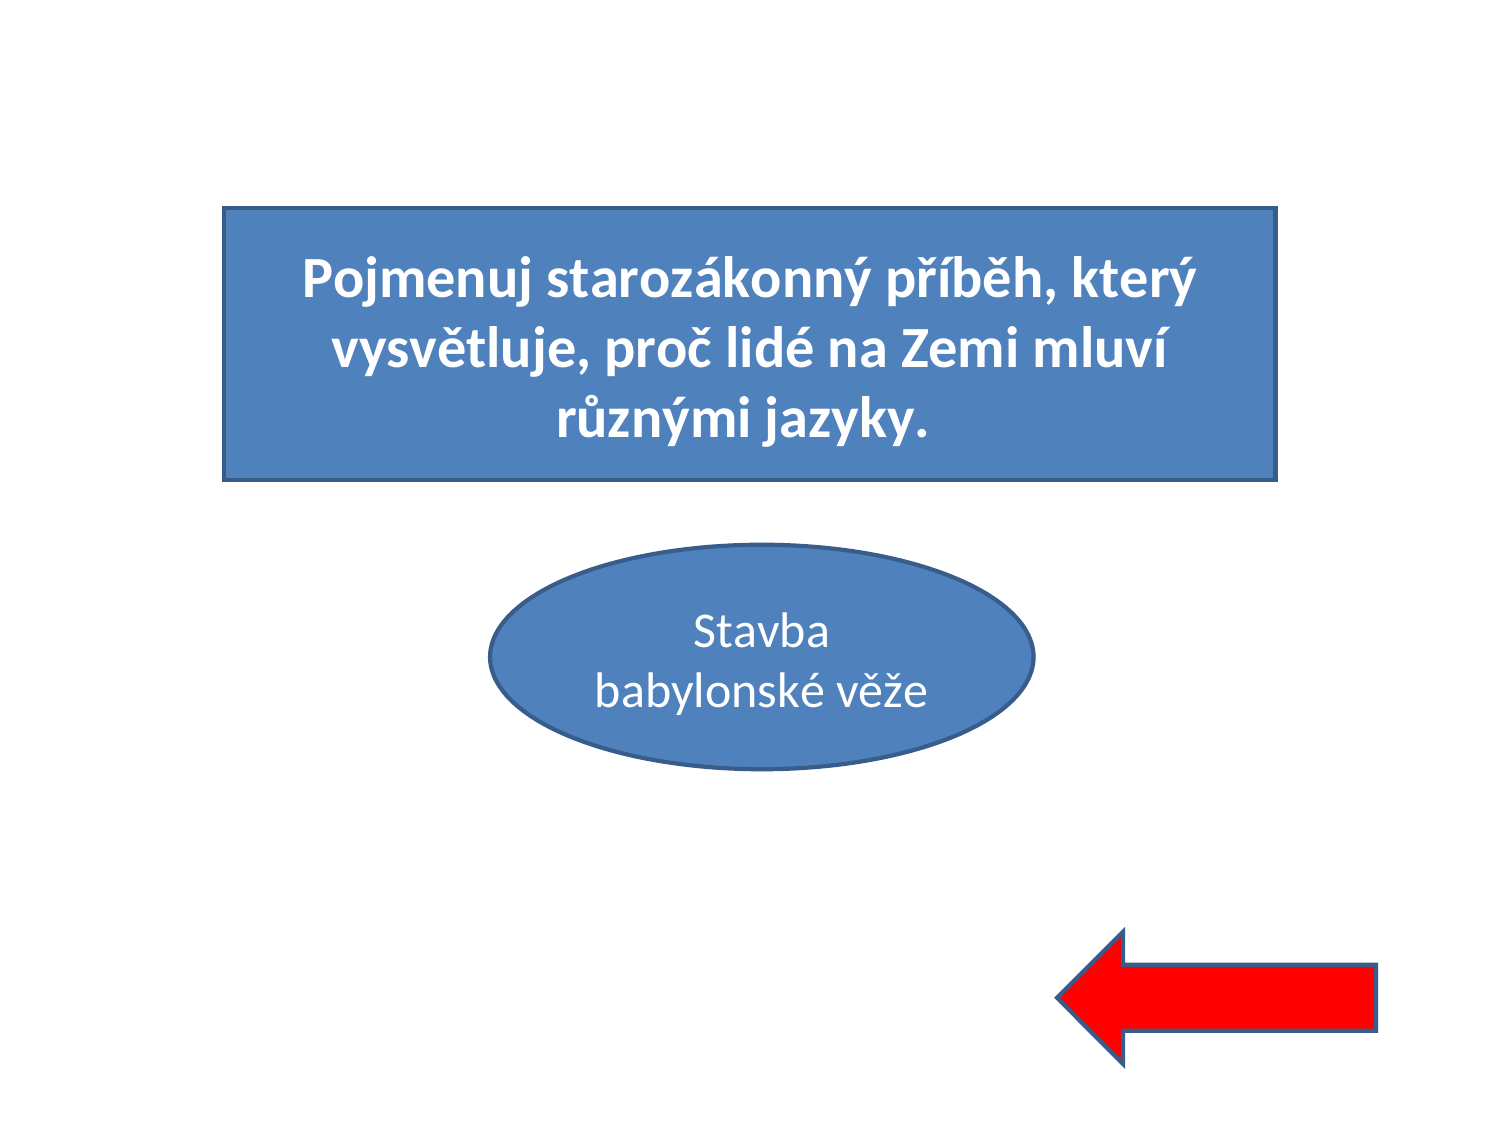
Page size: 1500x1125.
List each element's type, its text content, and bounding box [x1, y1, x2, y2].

text_box Pojmenuj starozákonný příběh, který vysvětluje, proč lidé na Zemi mluví různými jazyky. [224, 208, 1276, 480]
text_box Stavba babylonské věže [490, 544, 1034, 770]
text_box [1057, 931, 1377, 1064]
